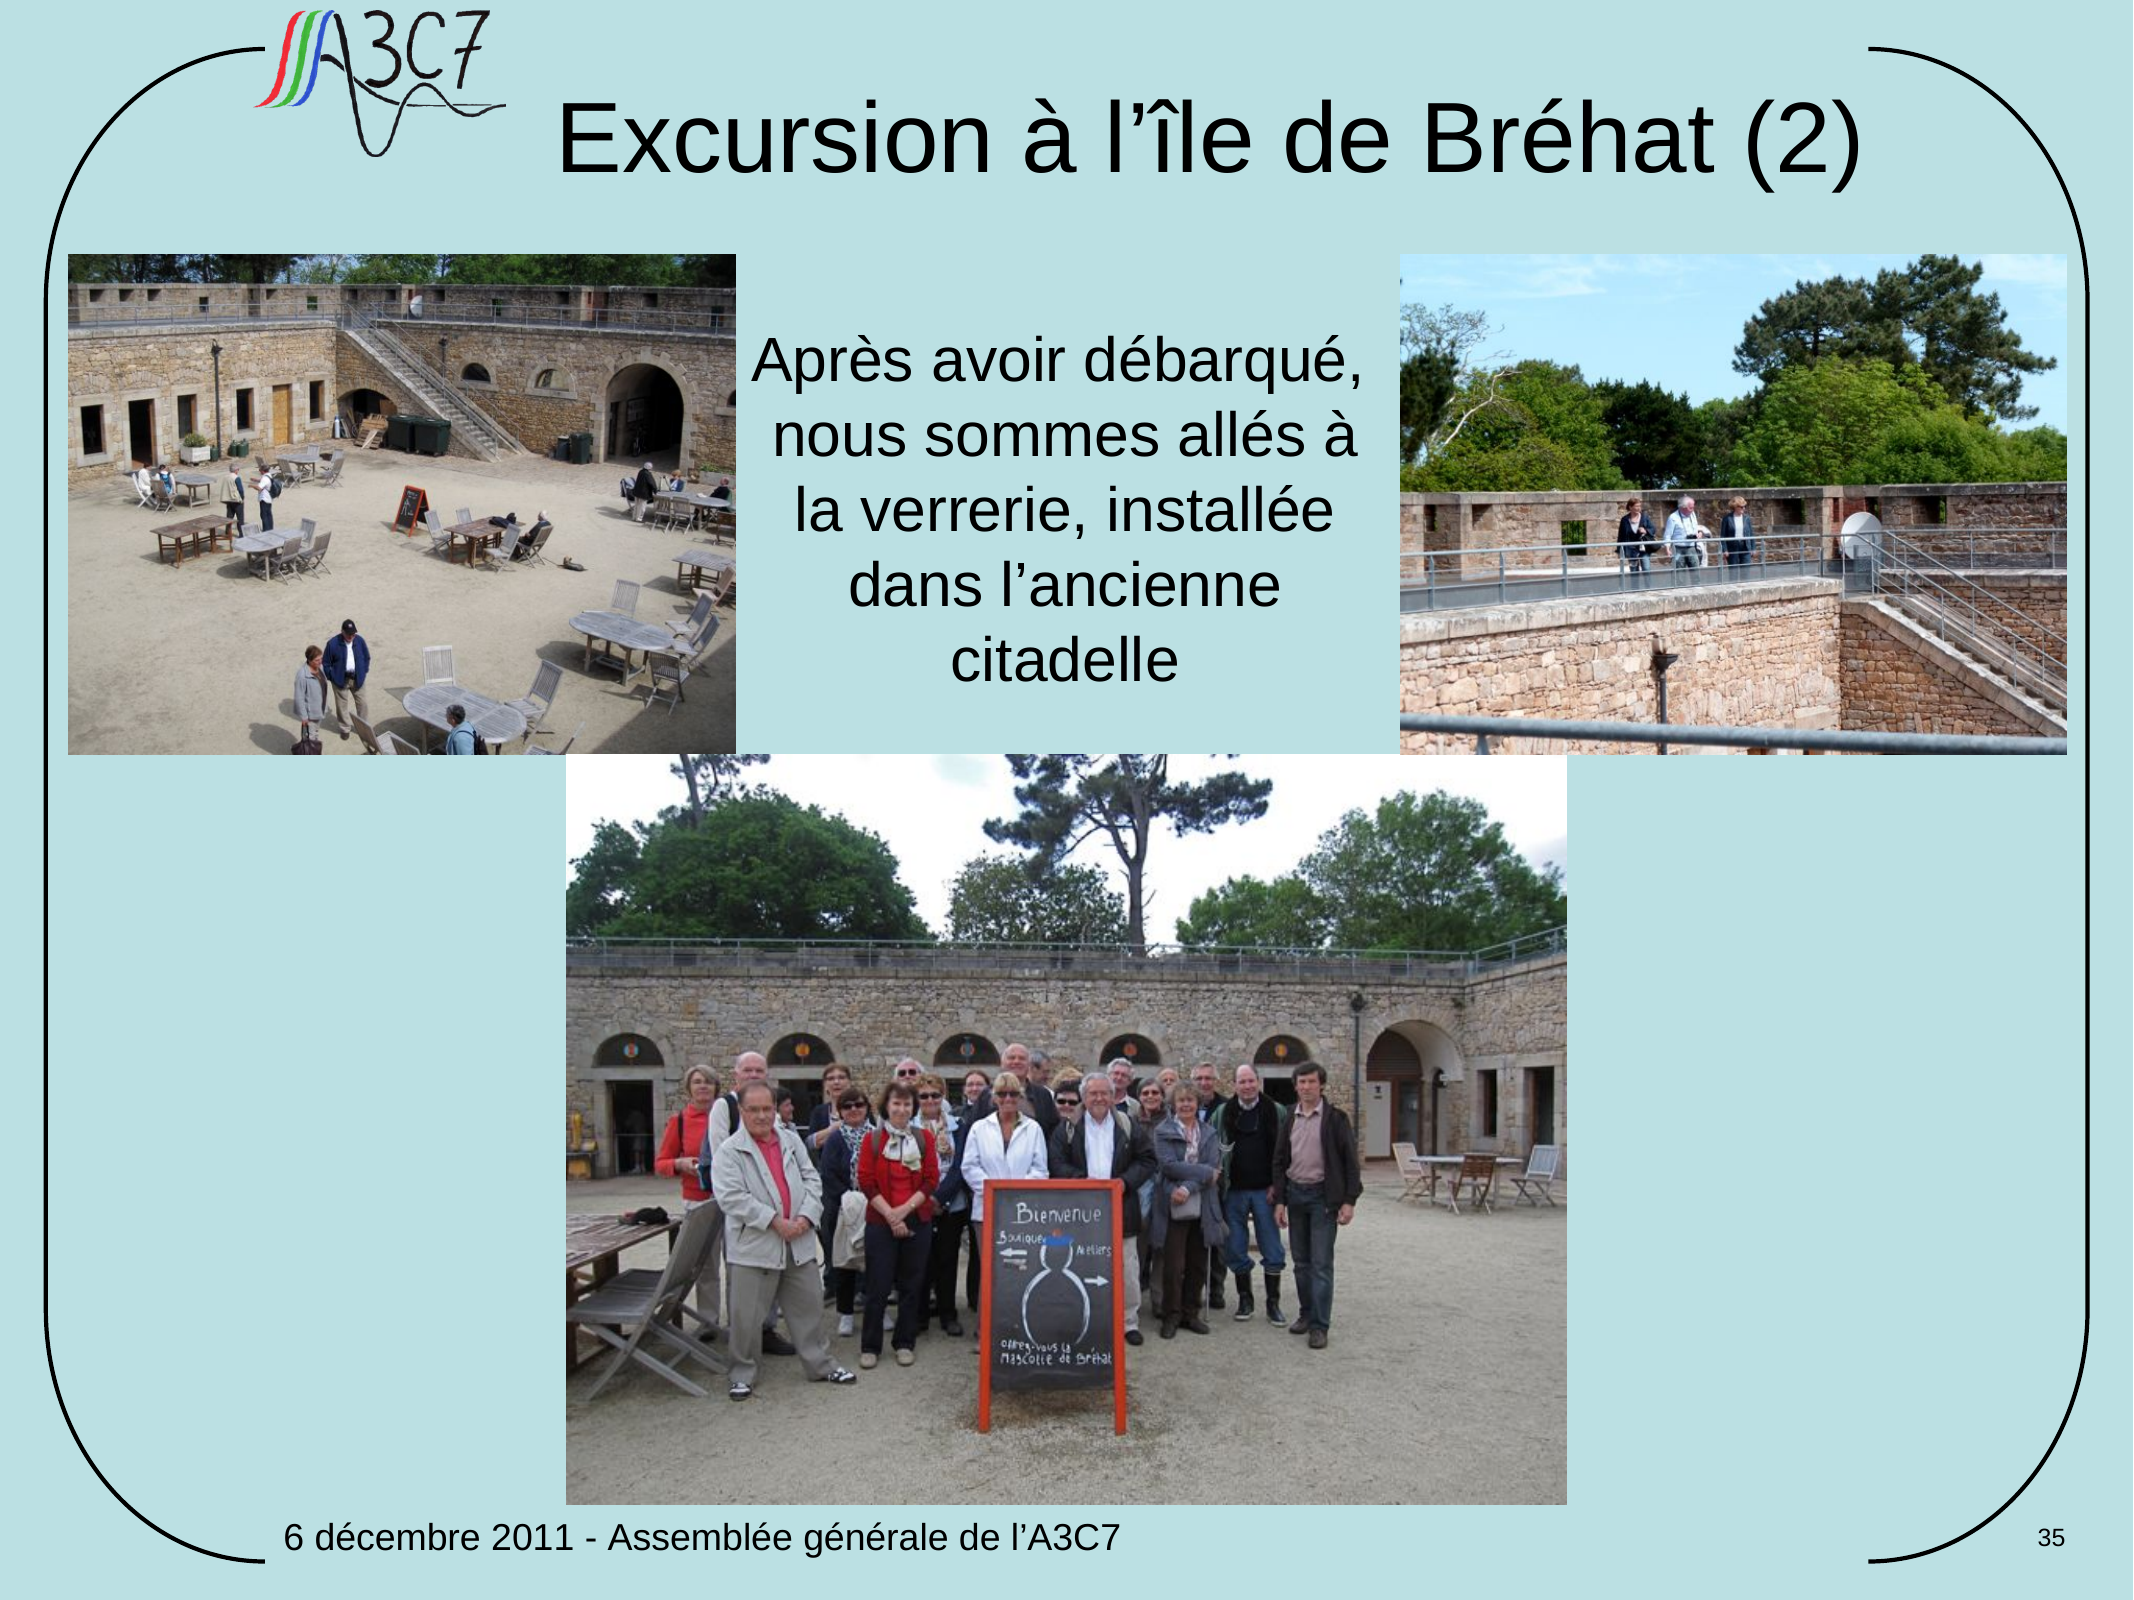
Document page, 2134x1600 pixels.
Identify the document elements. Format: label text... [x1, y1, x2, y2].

picture [68, 254, 2067, 1505]
text_box 6 décembre 2011 - Assemblée générale de l’A3C7 [274, 1512, 1131, 1558]
title Excursion à l’île de Bréhat (2) [506, 64, 1926, 225]
text_box Après avoir débarqué, nous sommes allés à la verrerie, installée dans l’ancienne citadelle [741, 318, 1390, 688]
picture [253, 10, 506, 157]
